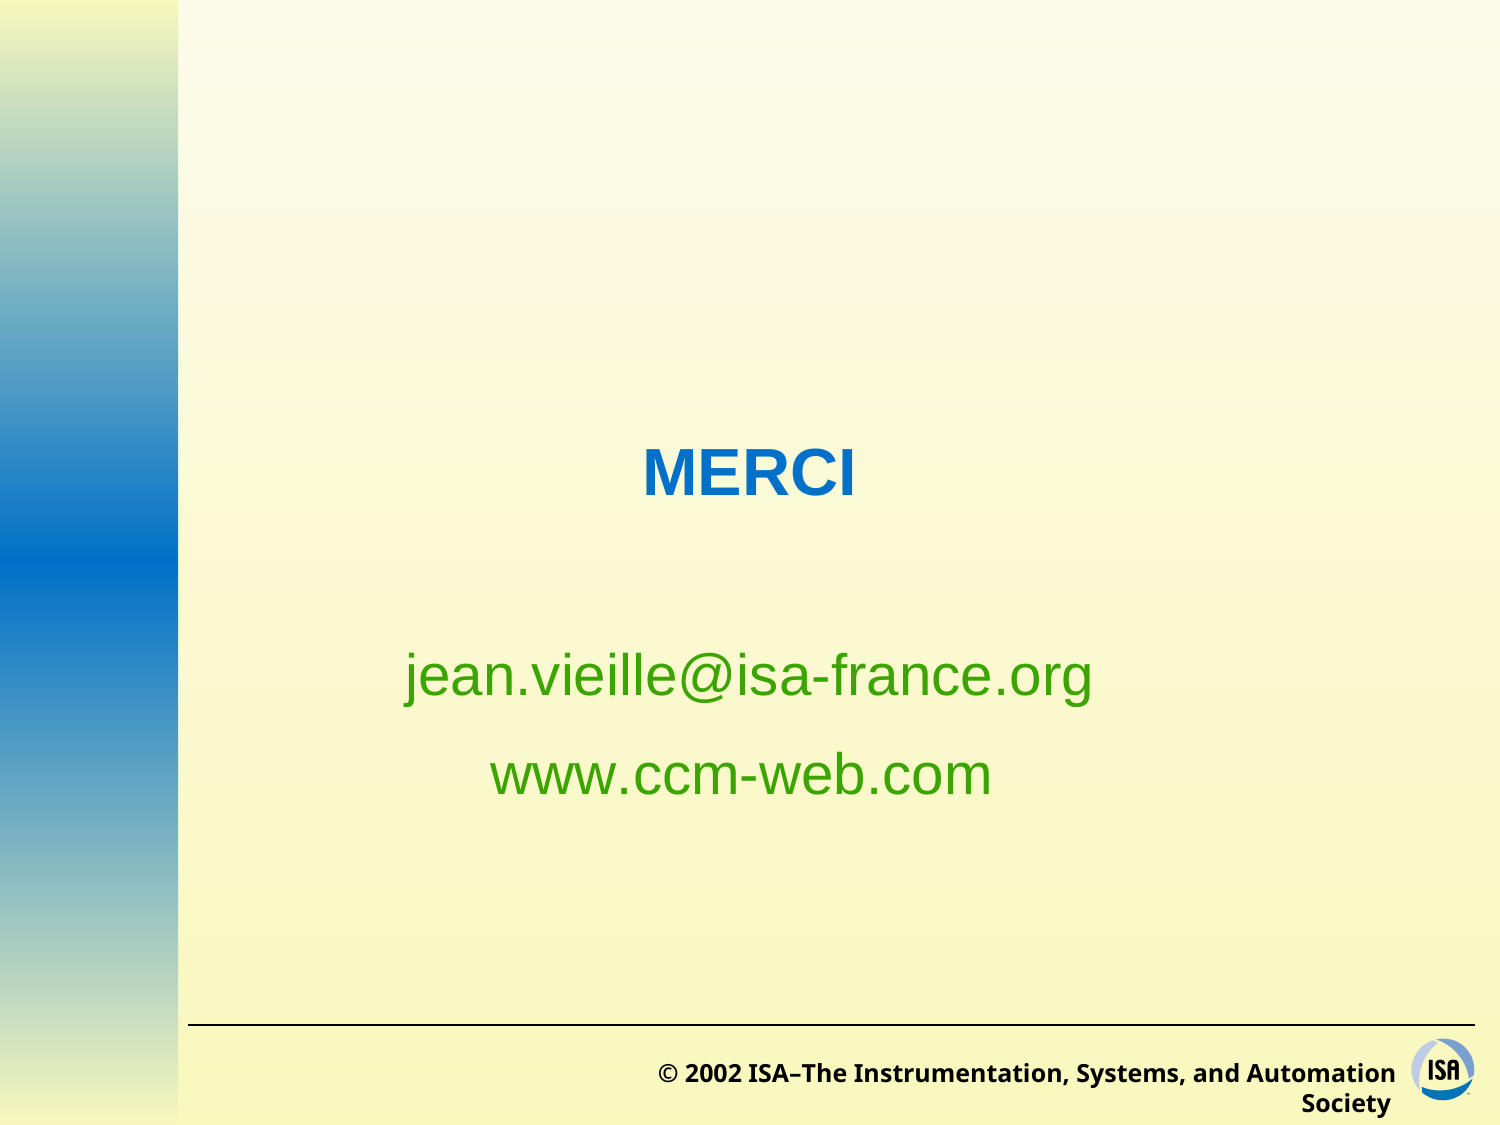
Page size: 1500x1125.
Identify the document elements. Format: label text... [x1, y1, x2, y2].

picture [1410, 1037, 1476, 1102]
subtitle jean.vieille@isa-france.org www.ccm-web.com [225, 637, 1276, 926]
title MERCI [112, 374, 1388, 563]
